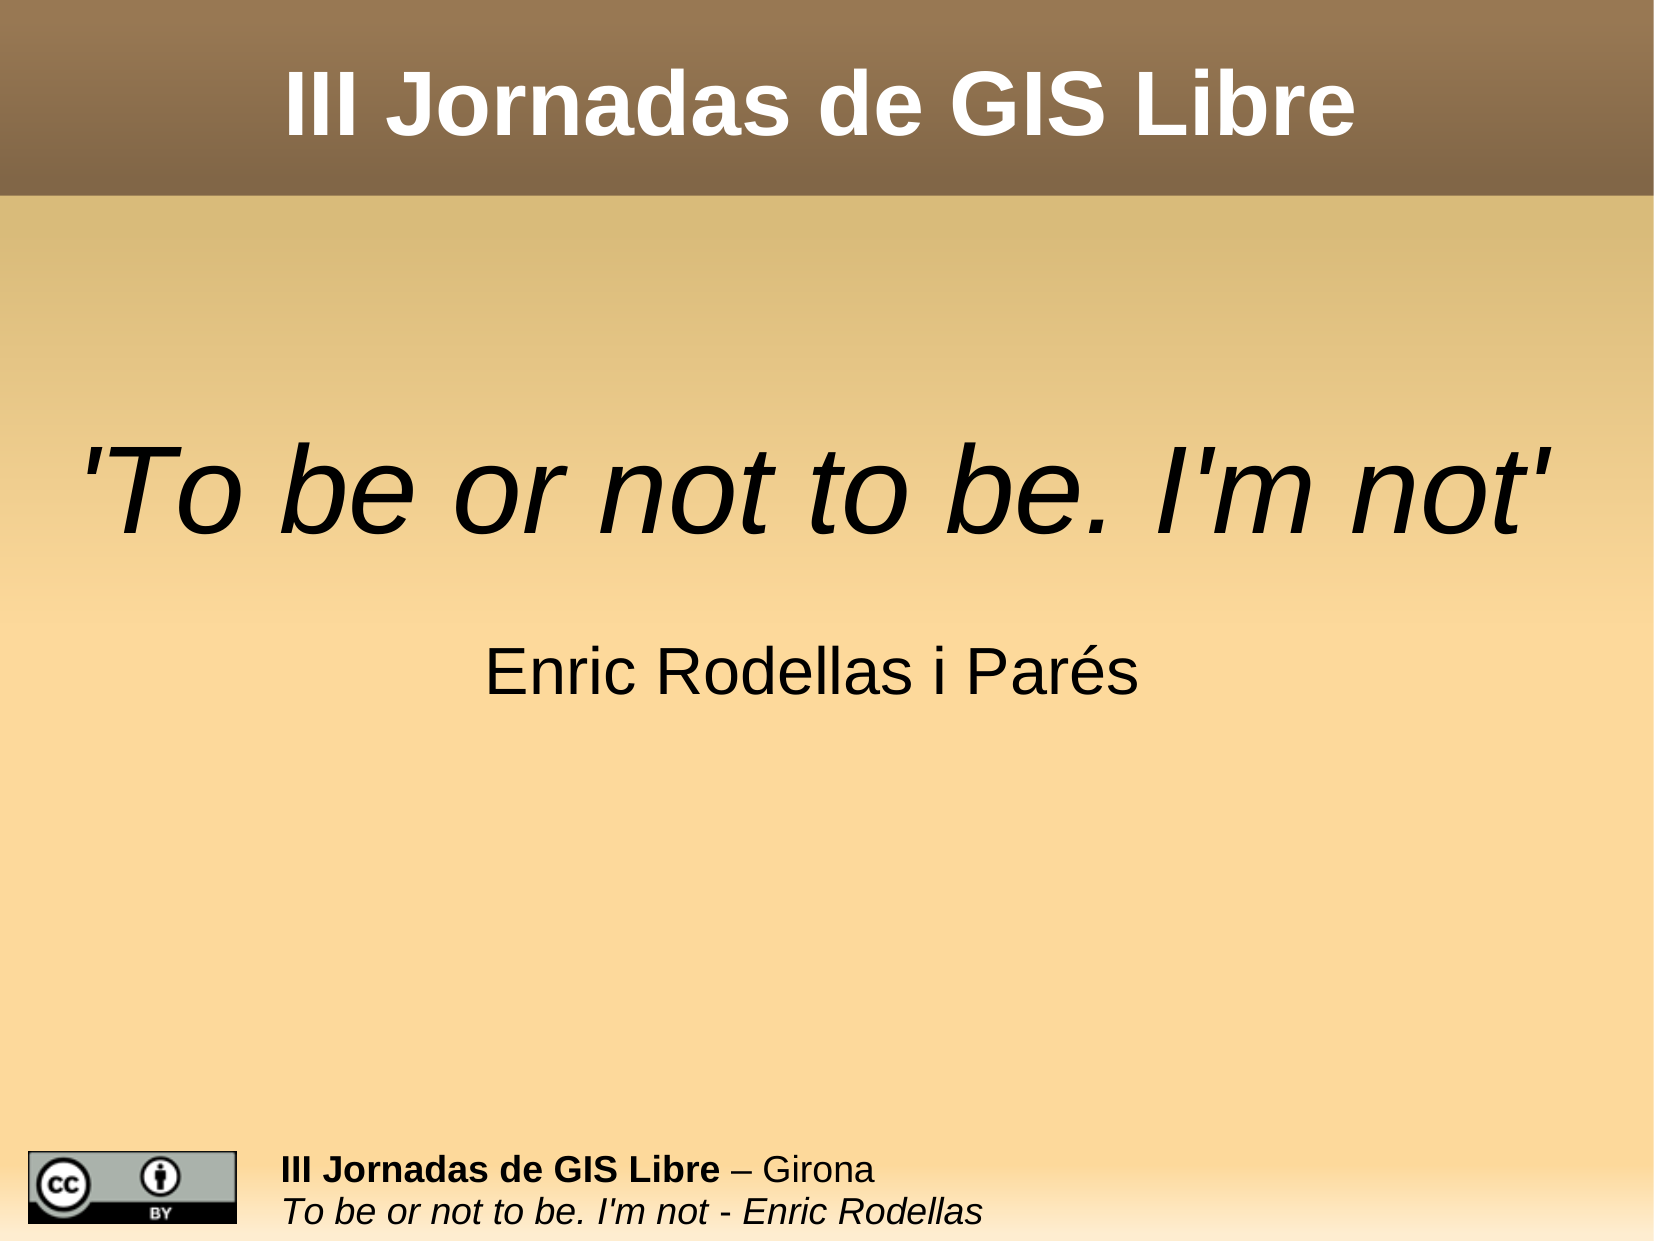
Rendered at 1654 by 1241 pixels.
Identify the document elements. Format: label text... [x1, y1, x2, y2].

text_box III Jornadas de GIS Libre – Girona To be or not to be. I'm not - Enric Rodellas [265, 1141, 1152, 1241]
subtitle 'To be or not to be. I'm not' Enric Rodellas i Parés [49, 290, 1577, 989]
picture [0, 0, 1654, 1241]
title III Jornadas de GIS Libre [76, 0, 1565, 208]
